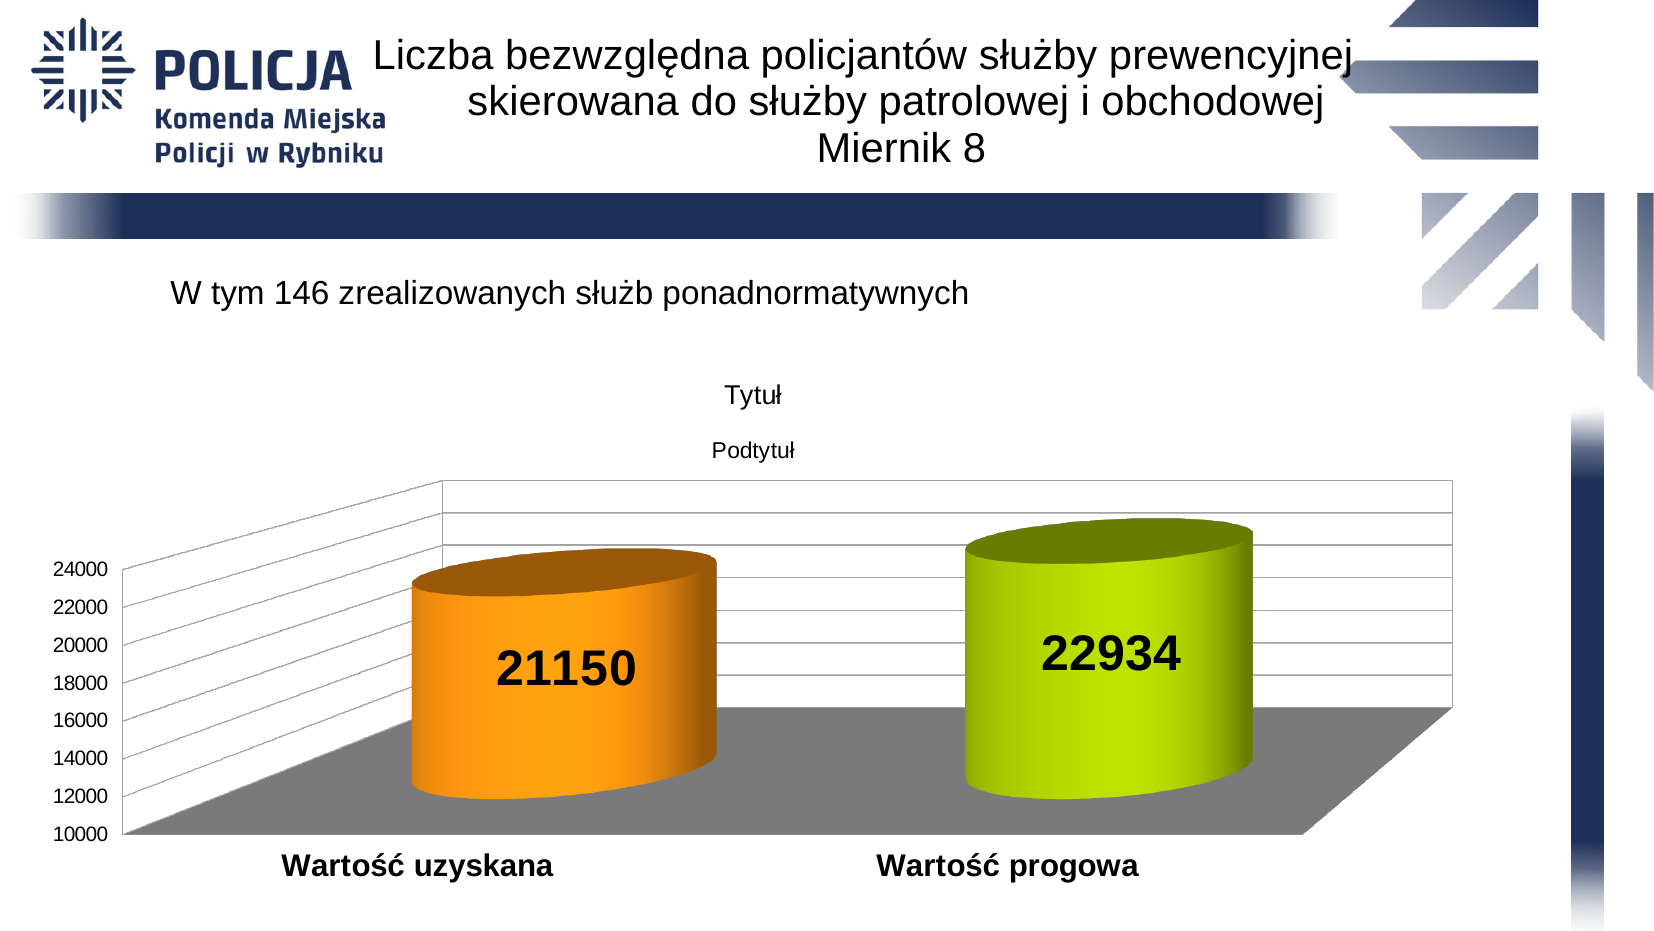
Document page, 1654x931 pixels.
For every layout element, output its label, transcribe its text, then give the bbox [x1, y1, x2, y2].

picture [0, 0, 1654, 931]
title W tym 146 zrealizowanych służb ponadnormatywnych [76, 230, 1063, 355]
title Liczba bezwzględna policjantów służby prewencyjnej skierowana do służby patrolowej i obchodowej Miernik 8 [129, 29, 1619, 173]
chart [8, 354, 1498, 895]
